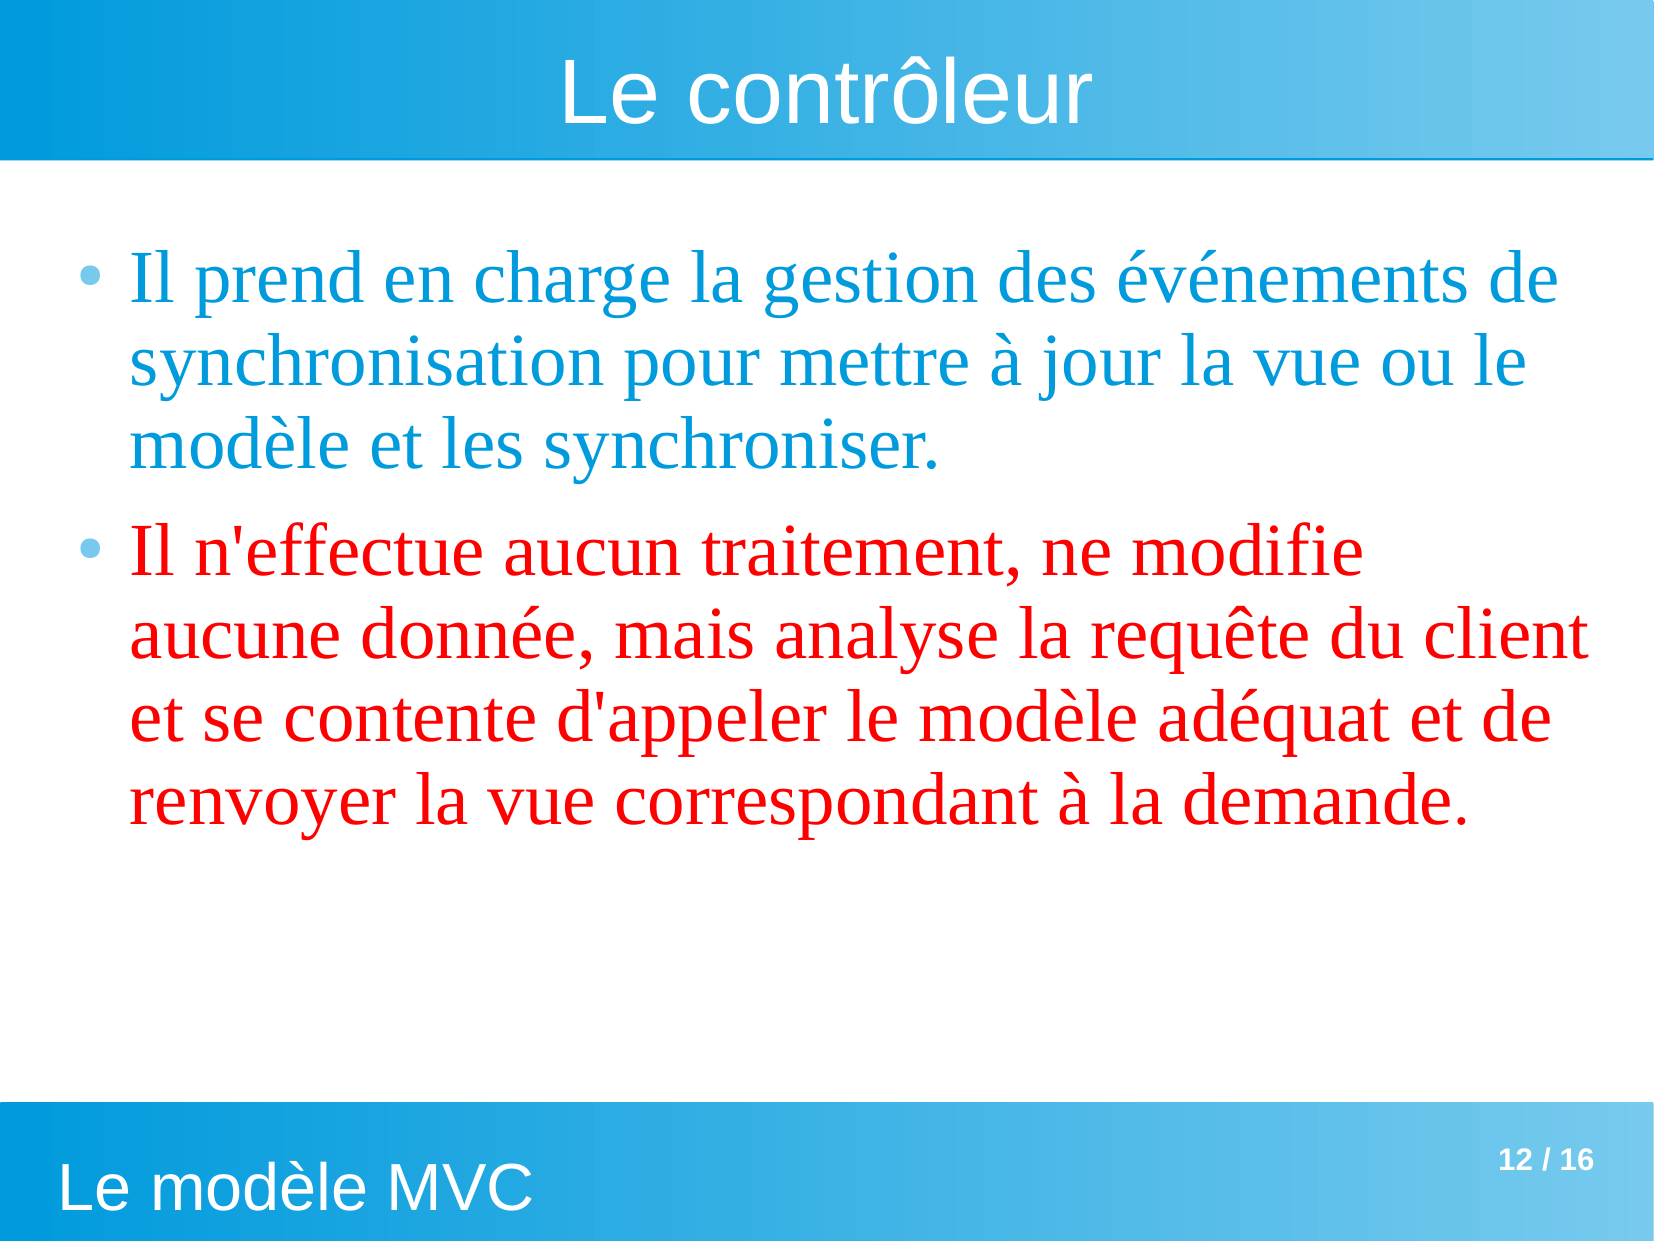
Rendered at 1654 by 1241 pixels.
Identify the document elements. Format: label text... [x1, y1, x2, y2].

list Il prend en charge la gestion des événements de synchronisation pour mettre à jour la vue ou le modèle et les synchroniser. Il n'effectue aucun traitement, ne modifie aucune donnée, mais analyse la requête du client et se contente d'appeler le modèle adéquat et de renvoyer la vue correspondant à la demande. [59, 236, 1595, 1024]
title Le contrôleur [59, 39, 1595, 144]
